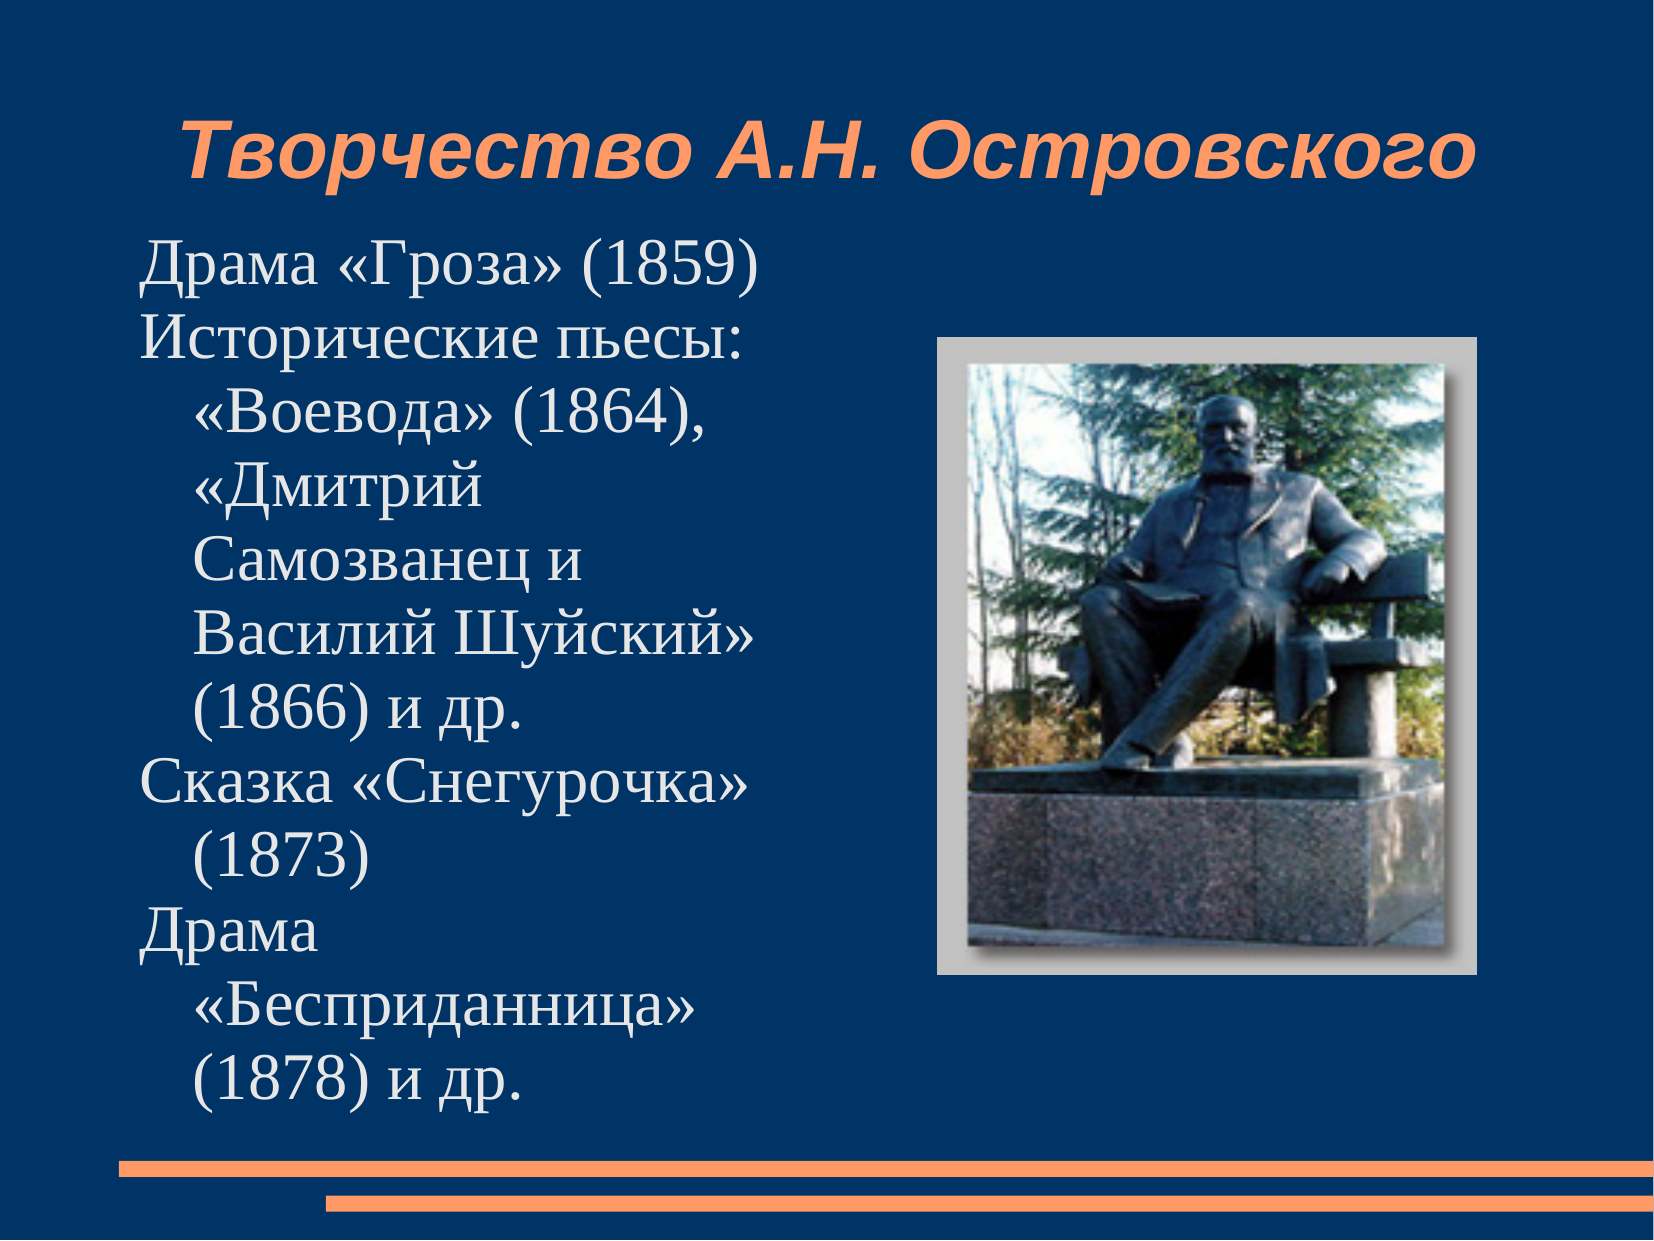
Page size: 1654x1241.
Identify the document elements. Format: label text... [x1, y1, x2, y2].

list Драма «Гроза» (1859) Исторические пьесы: «Воевода» (1864), «Дмитрий Самозванец и Василий Шуйский» (1866) и др. Сказка «Снегурочка» (1873) Драма «Бесприданница» (1878) и др. [121, 225, 824, 1211]
picture [937, 337, 1477, 976]
title Творчество А.Н. Островского [121, 53, 1534, 247]
